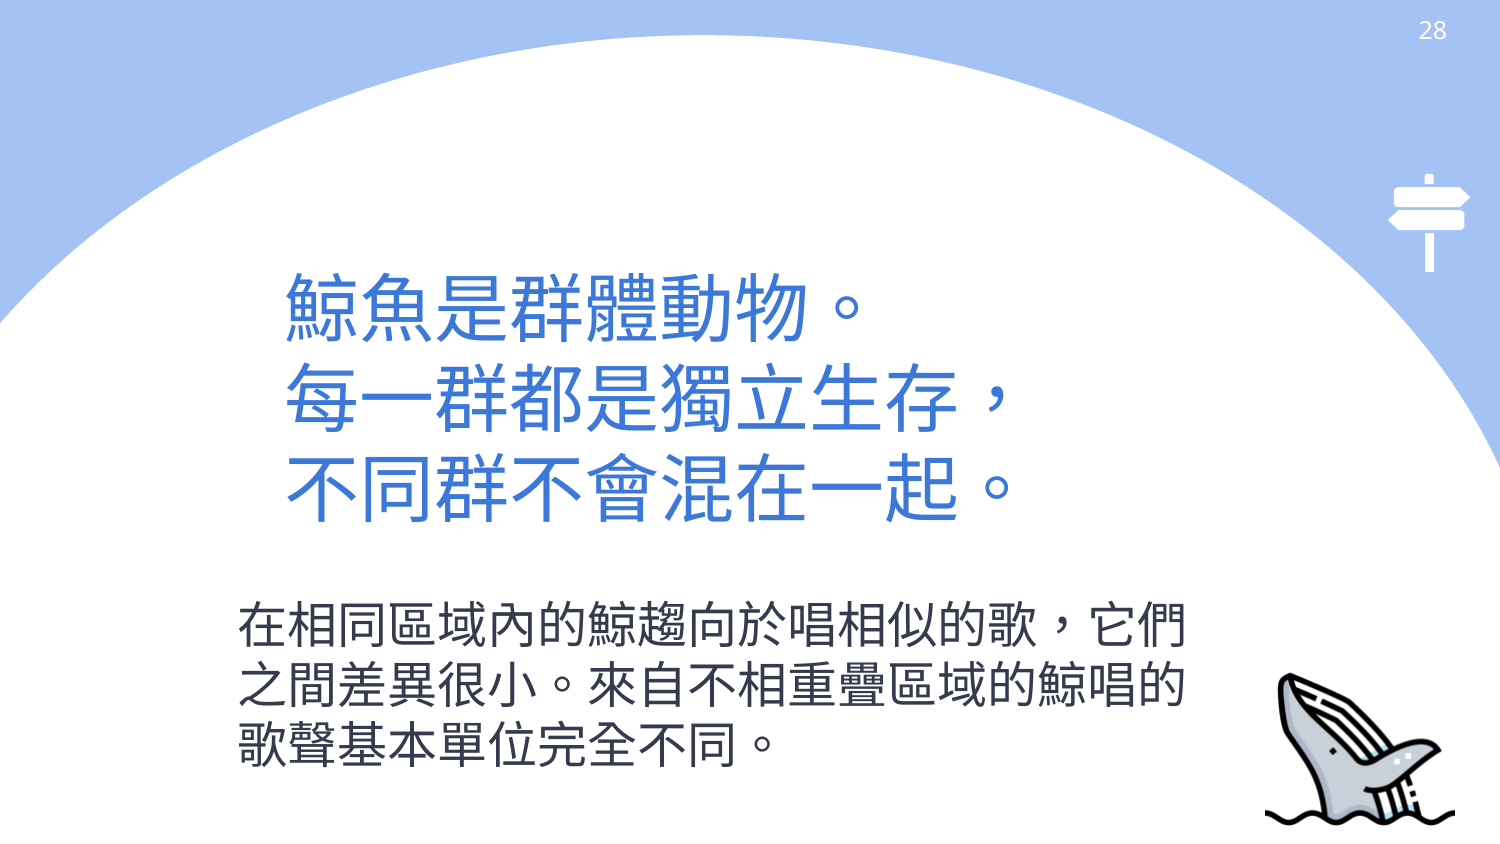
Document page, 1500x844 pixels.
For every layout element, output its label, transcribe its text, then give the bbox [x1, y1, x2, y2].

text_box [0, 35, 1500, 844]
text_box 在相同區域內的鯨趨向於唱相似的歌，它們之間差異很小。來自不相重疊區域的鯨唱的歌聲基本單位完全不同。 [223, 586, 1207, 781]
text_box [1387, 210, 1465, 231]
text_box [1424, 173, 1434, 185]
picture [1265, 654, 1455, 844]
text_box 28 [1403, 0, 1494, 65]
text_box 鯨魚是群體動物。 每一群都是獨立生存， 不同群不會混在一起。 [269, 246, 1418, 437]
text_box [1425, 233, 1434, 272]
text_box [1393, 187, 1471, 208]
